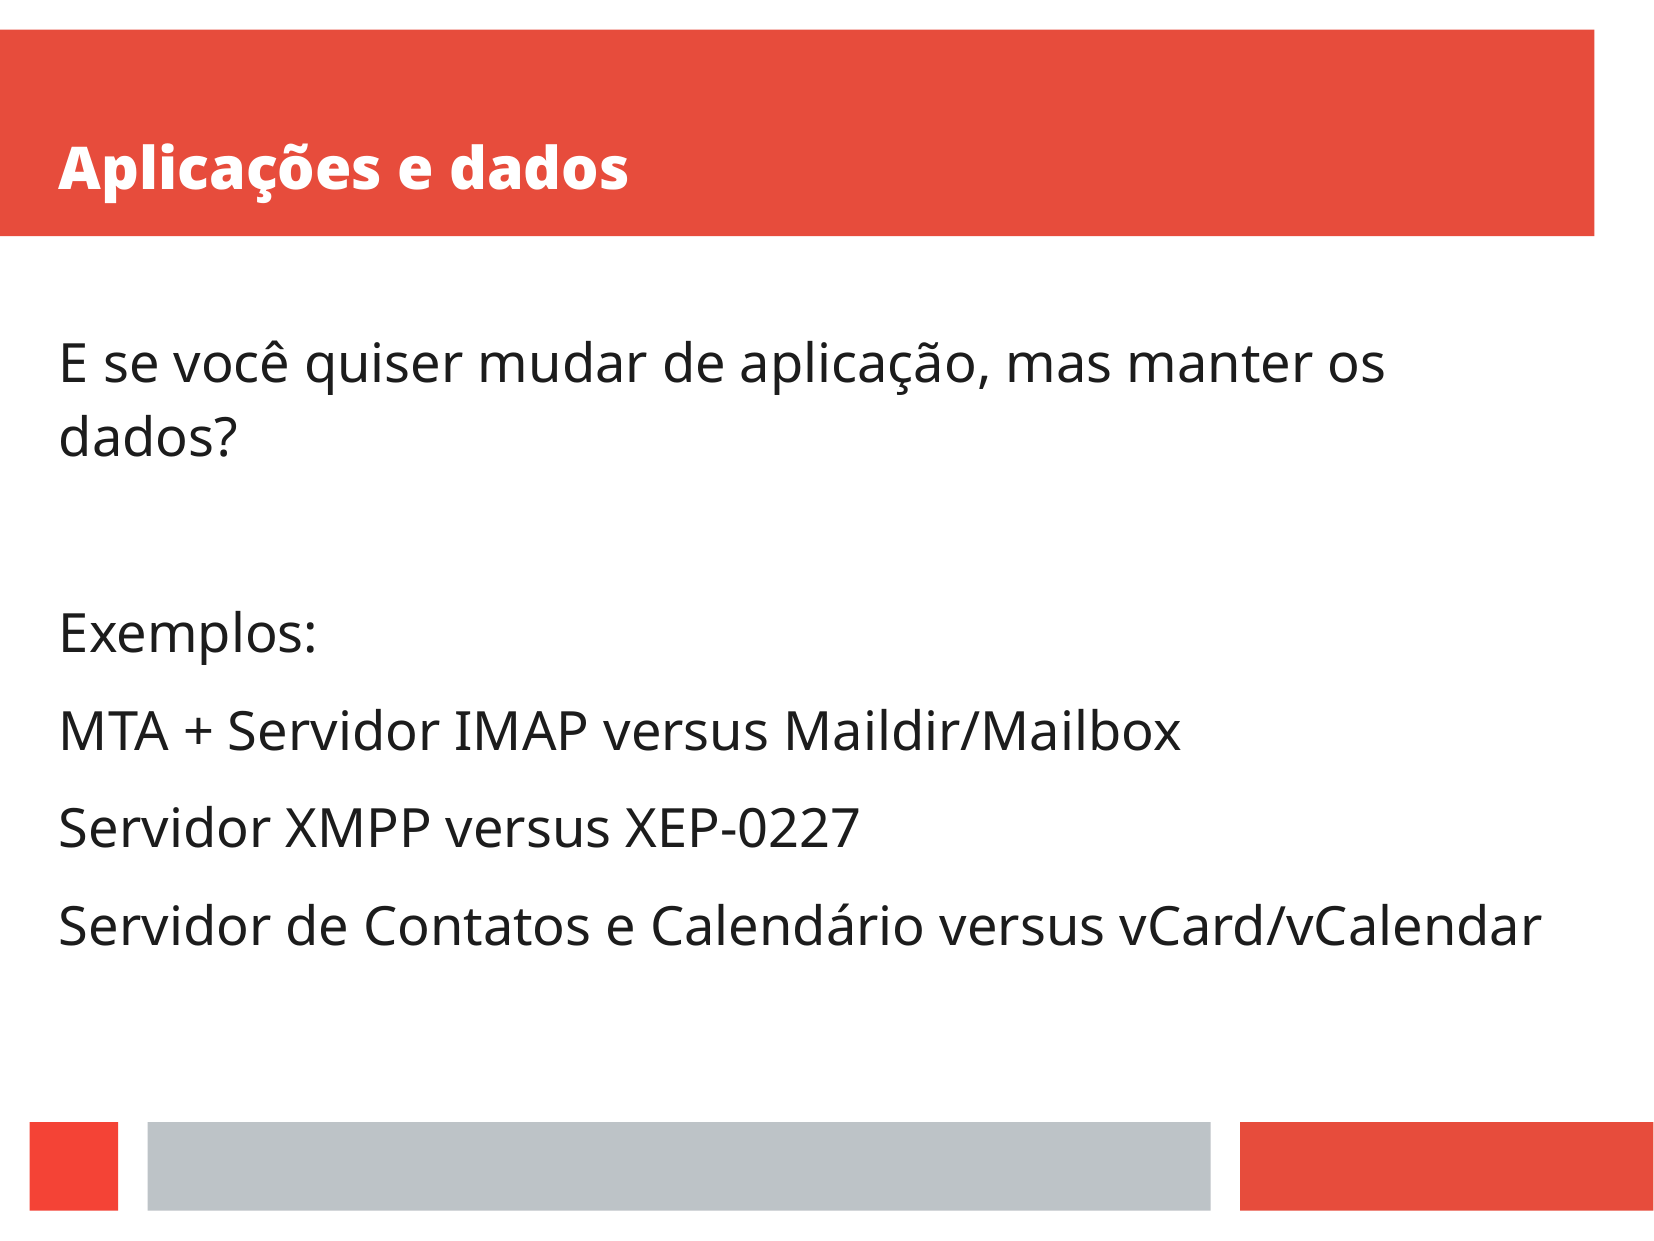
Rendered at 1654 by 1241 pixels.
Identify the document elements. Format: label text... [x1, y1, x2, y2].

title Aplicações e dados [59, 59, 1595, 207]
list E se você quiser mudar de aplicação, mas manter os dados? Exemplos: MTA + Servidor IMAP versus Maildir/Mailbox Servidor XMPP versus XEP-0227 Servidor de Contatos e Calendário versus vCard/vCalendar [59, 324, 1565, 1093]
